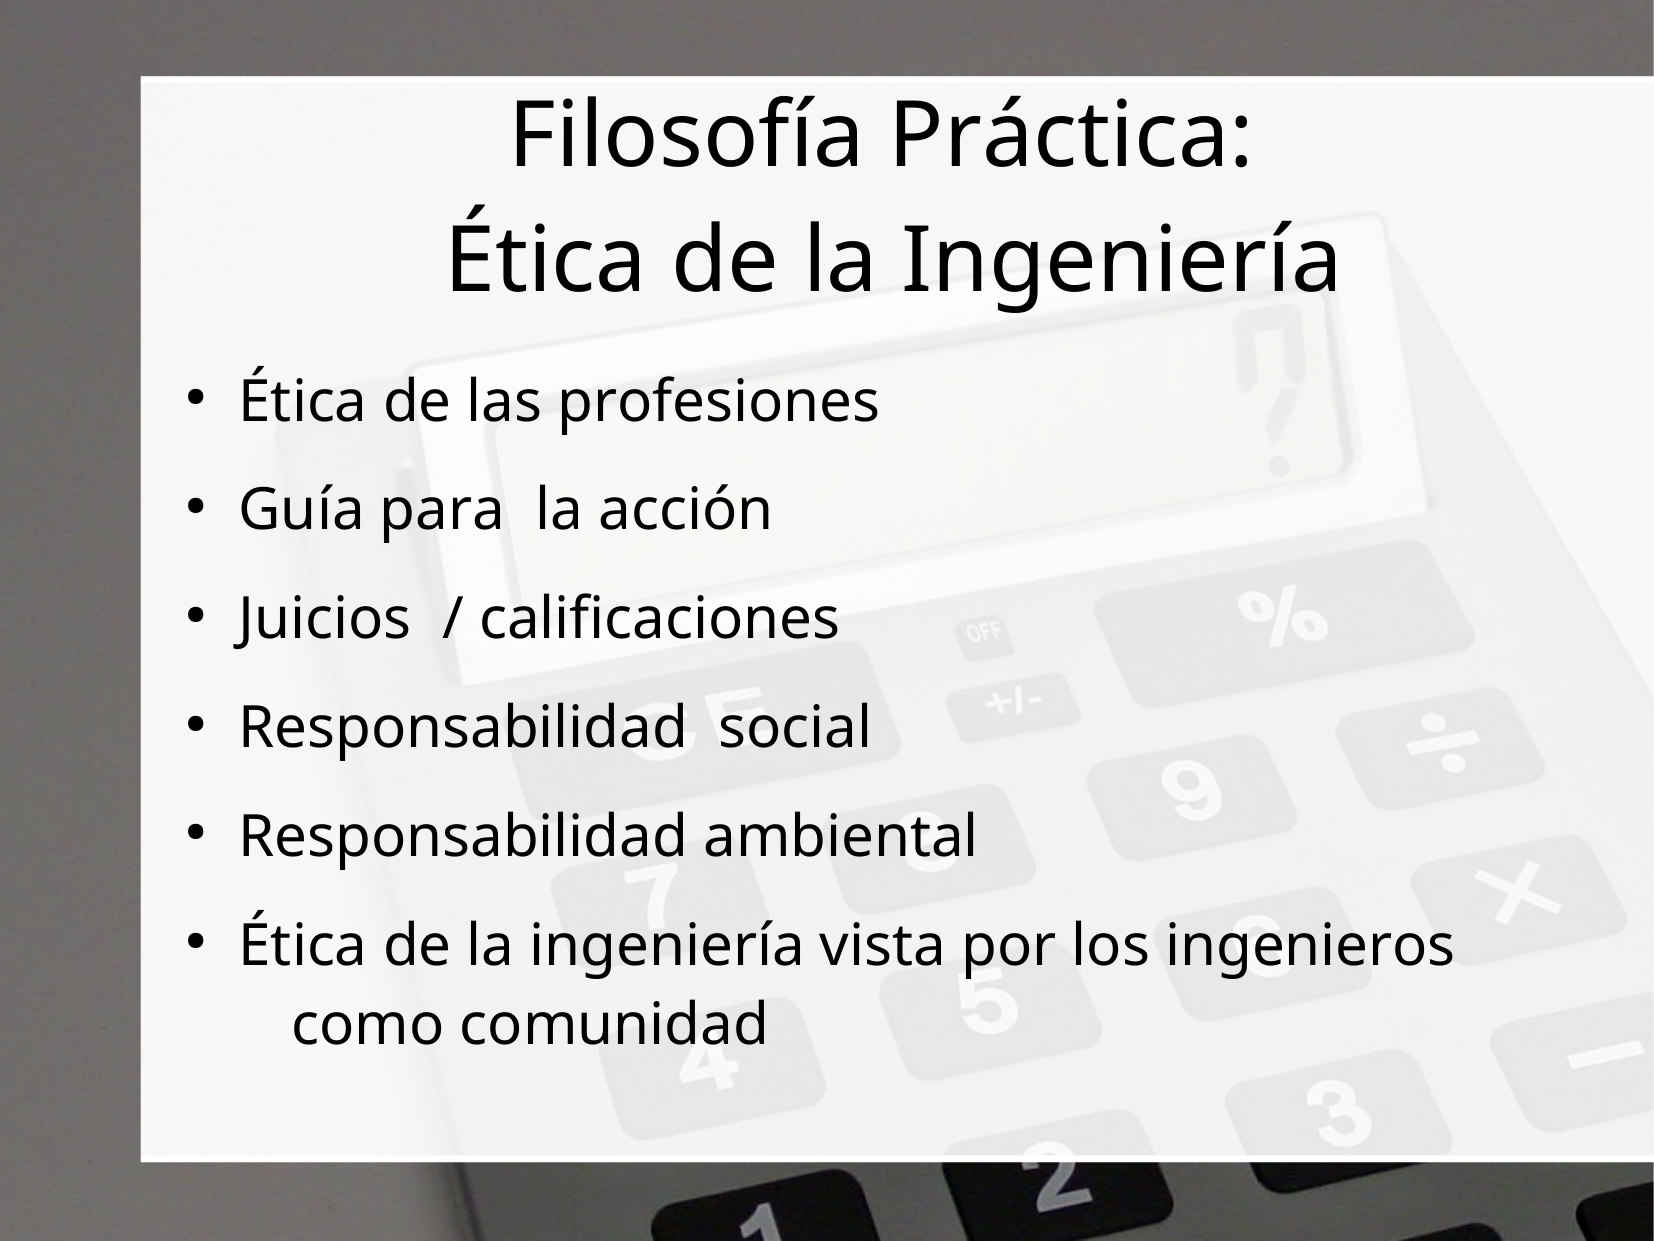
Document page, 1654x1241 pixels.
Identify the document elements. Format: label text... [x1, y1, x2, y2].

picture [0, 0, 1654, 1241]
title Filosofía Práctica: Ética de la Ingeniería [150, 86, 1639, 301]
list Ética de las profesiones Guía para la acción Juicios / calificaciones Responsabilidad social Responsabilidad ambiental Ética de la ingeniería vista por los ingenieros como comunidad [150, 358, 1613, 1163]
